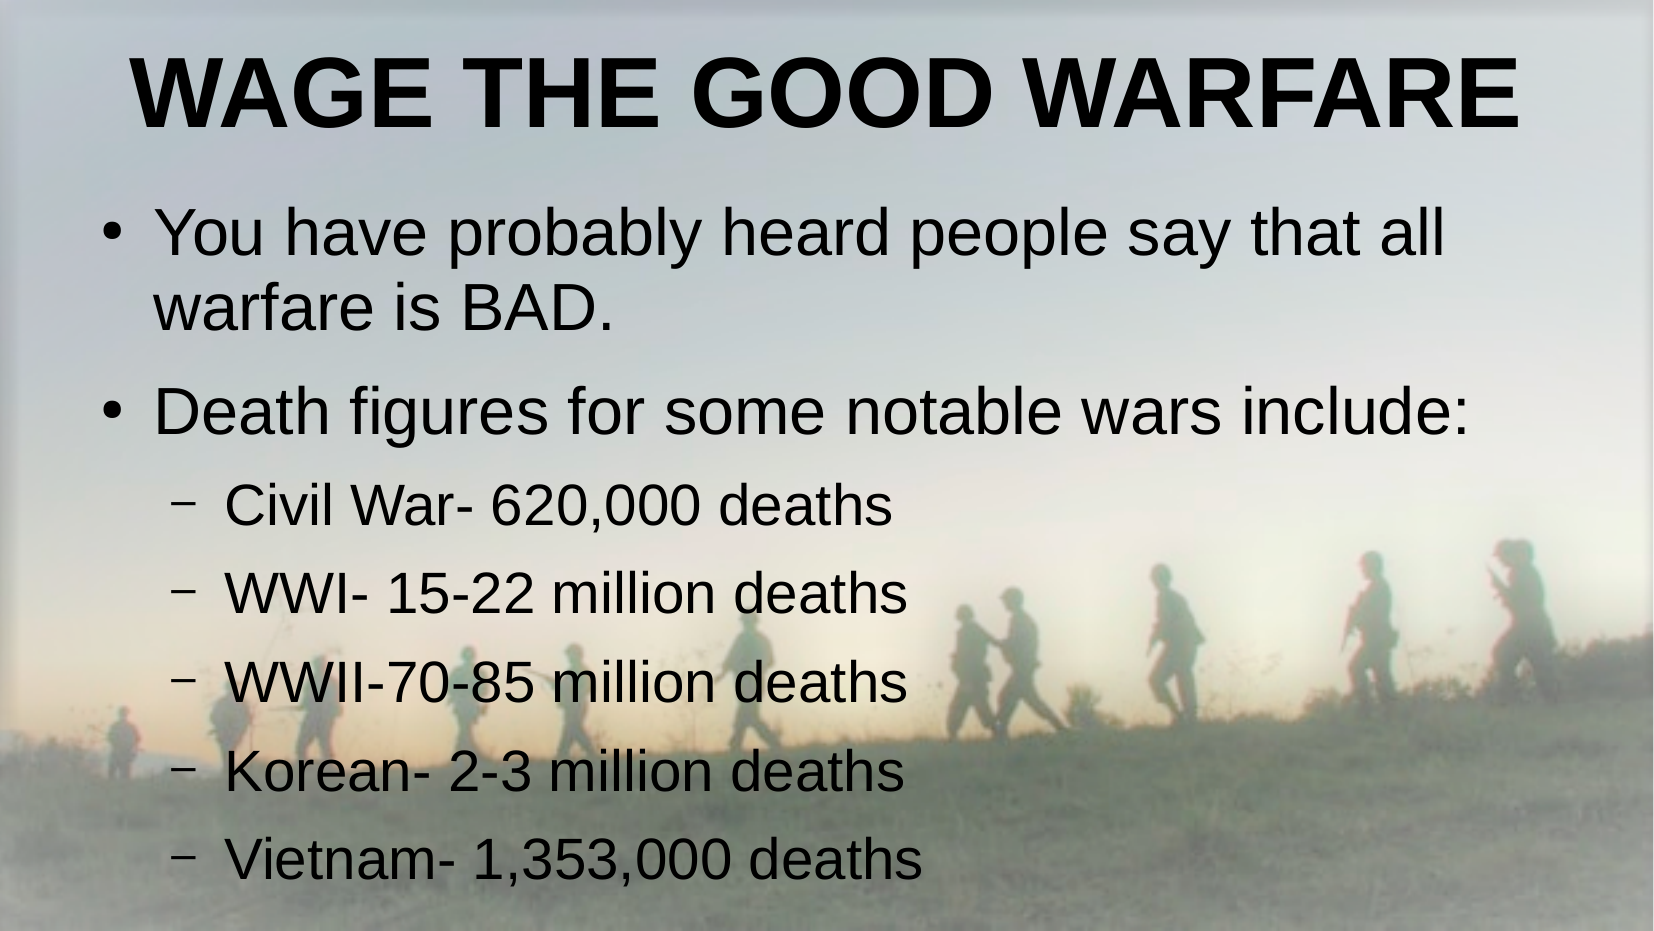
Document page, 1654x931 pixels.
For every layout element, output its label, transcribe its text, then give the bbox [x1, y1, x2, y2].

title WAGE THE GOOD WARFARE [82, 15, 1571, 171]
list You have probably heard people say that all warfare is BAD. Death figures for some notable wars include: Civil War- 620,000 deaths WWI- 15-22 million deaths WWII-70-85 million deaths Korean- 2-3 million deaths Vietnam- 1,353,000 deaths [82, 195, 1571, 901]
picture [0, 0, 1654, 931]
